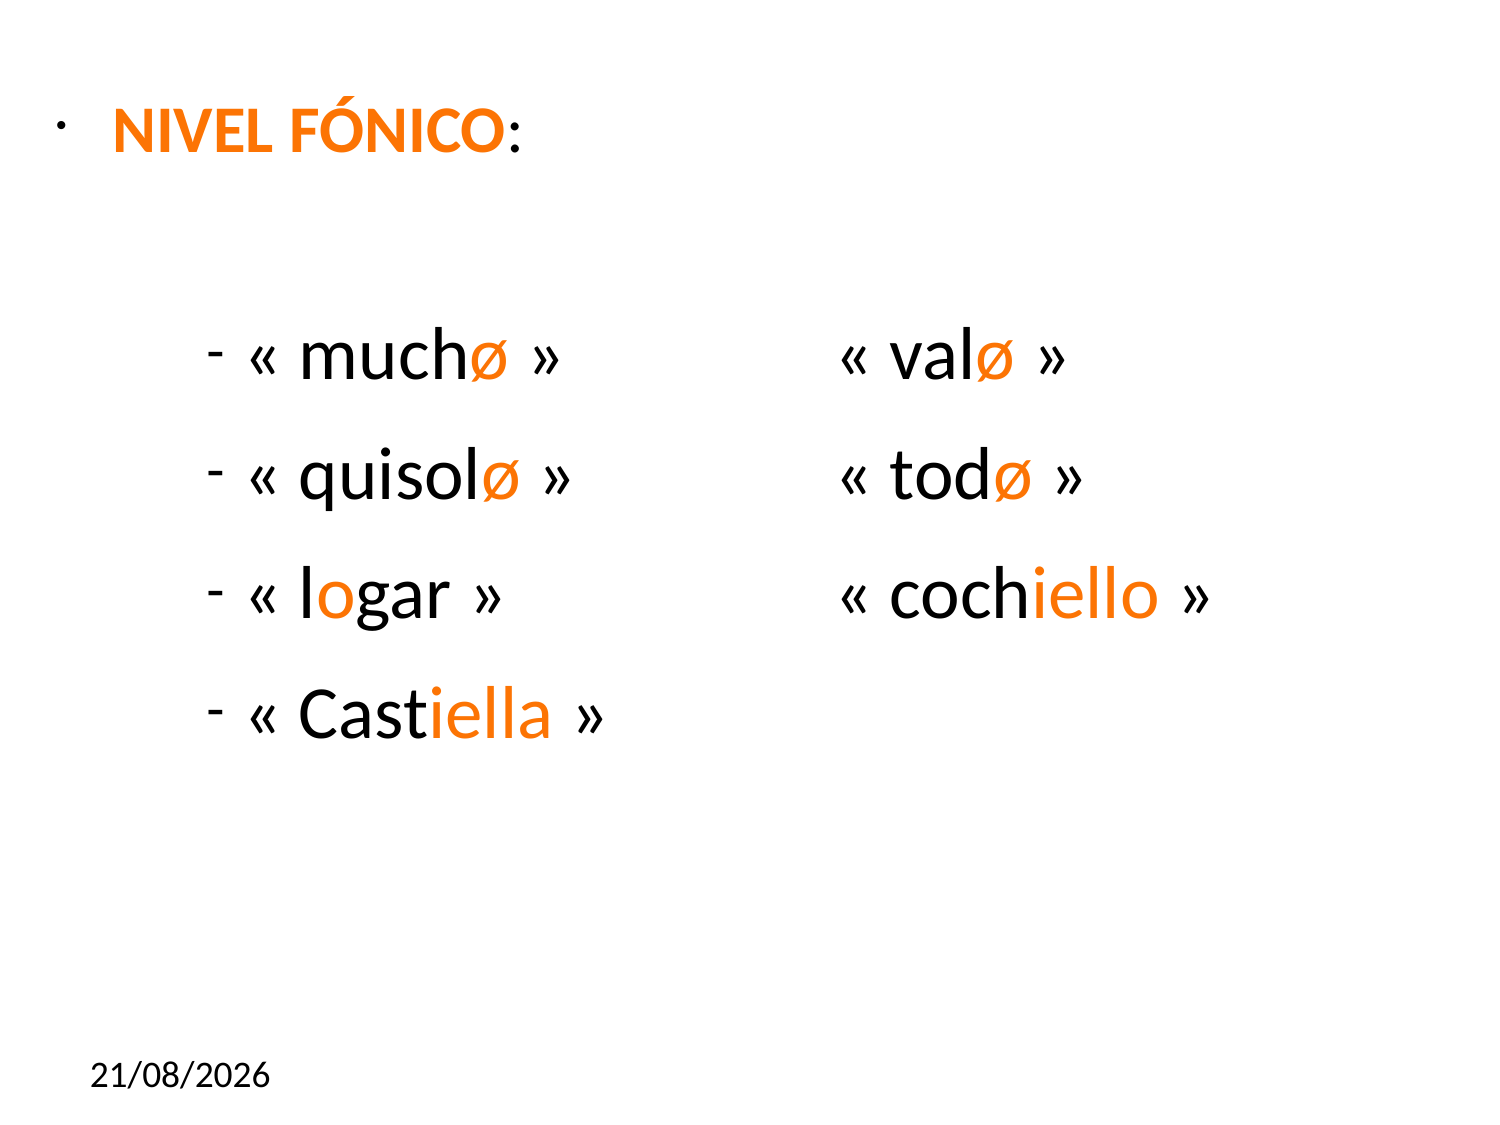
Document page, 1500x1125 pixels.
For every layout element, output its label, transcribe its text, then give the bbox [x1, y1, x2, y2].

list NIVEL FÓNICO: « muchø » « valø » « quisolø » « todø » « logar » « cochiello » « Castiella » [41, 78, 1425, 1005]
